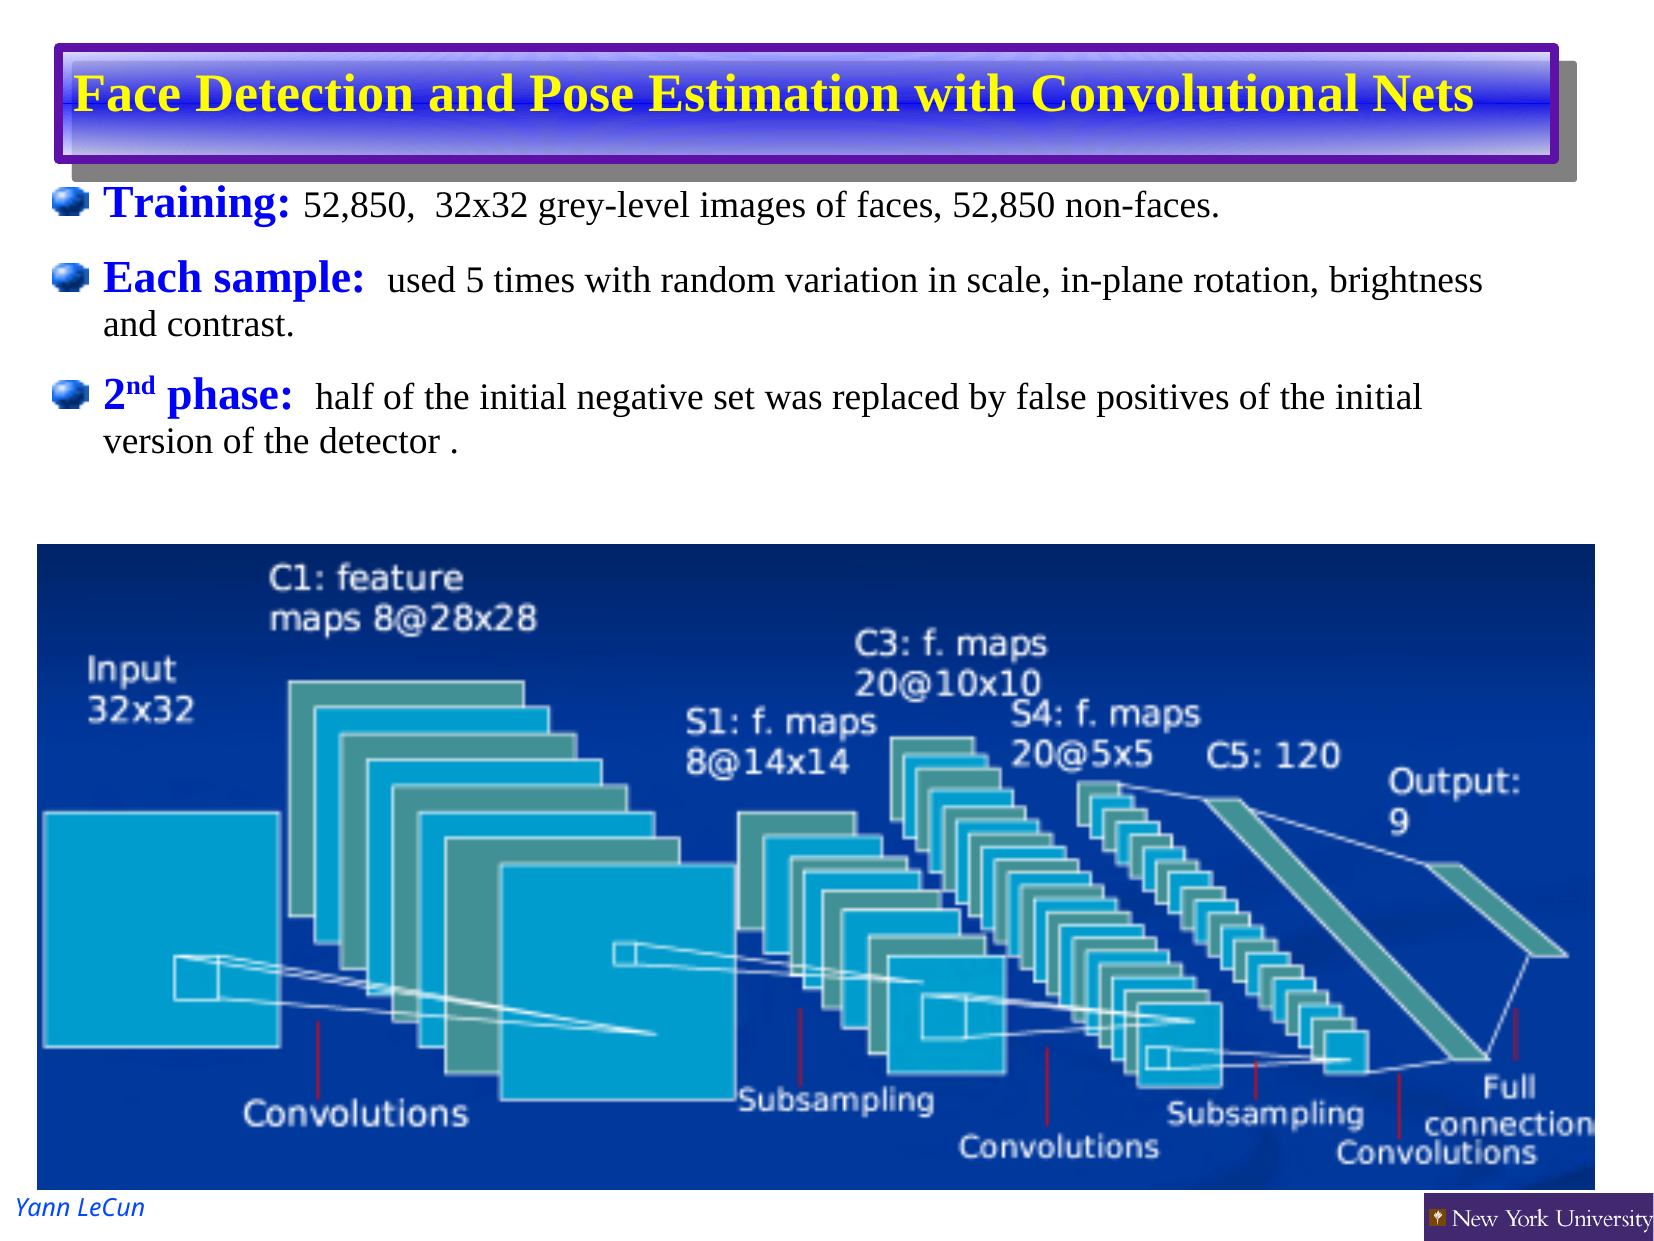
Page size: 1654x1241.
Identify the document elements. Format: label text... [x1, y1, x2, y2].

picture [37, 544, 1595, 1190]
list Training: 52,850, 32x32 grey-level images of faces, 52,850 non-faces. Each sample: used 5 times with random variation in scale, in-plane rotation, brightness and contrast. 2nd phase: half of the initial negative set was replaced by false positives of the initial version of the detector . [52, 176, 1538, 589]
picture [1424, 1193, 1654, 1241]
text_box Face Detection and Pose Estimation with Convolutional Nets [58, 47, 1555, 160]
